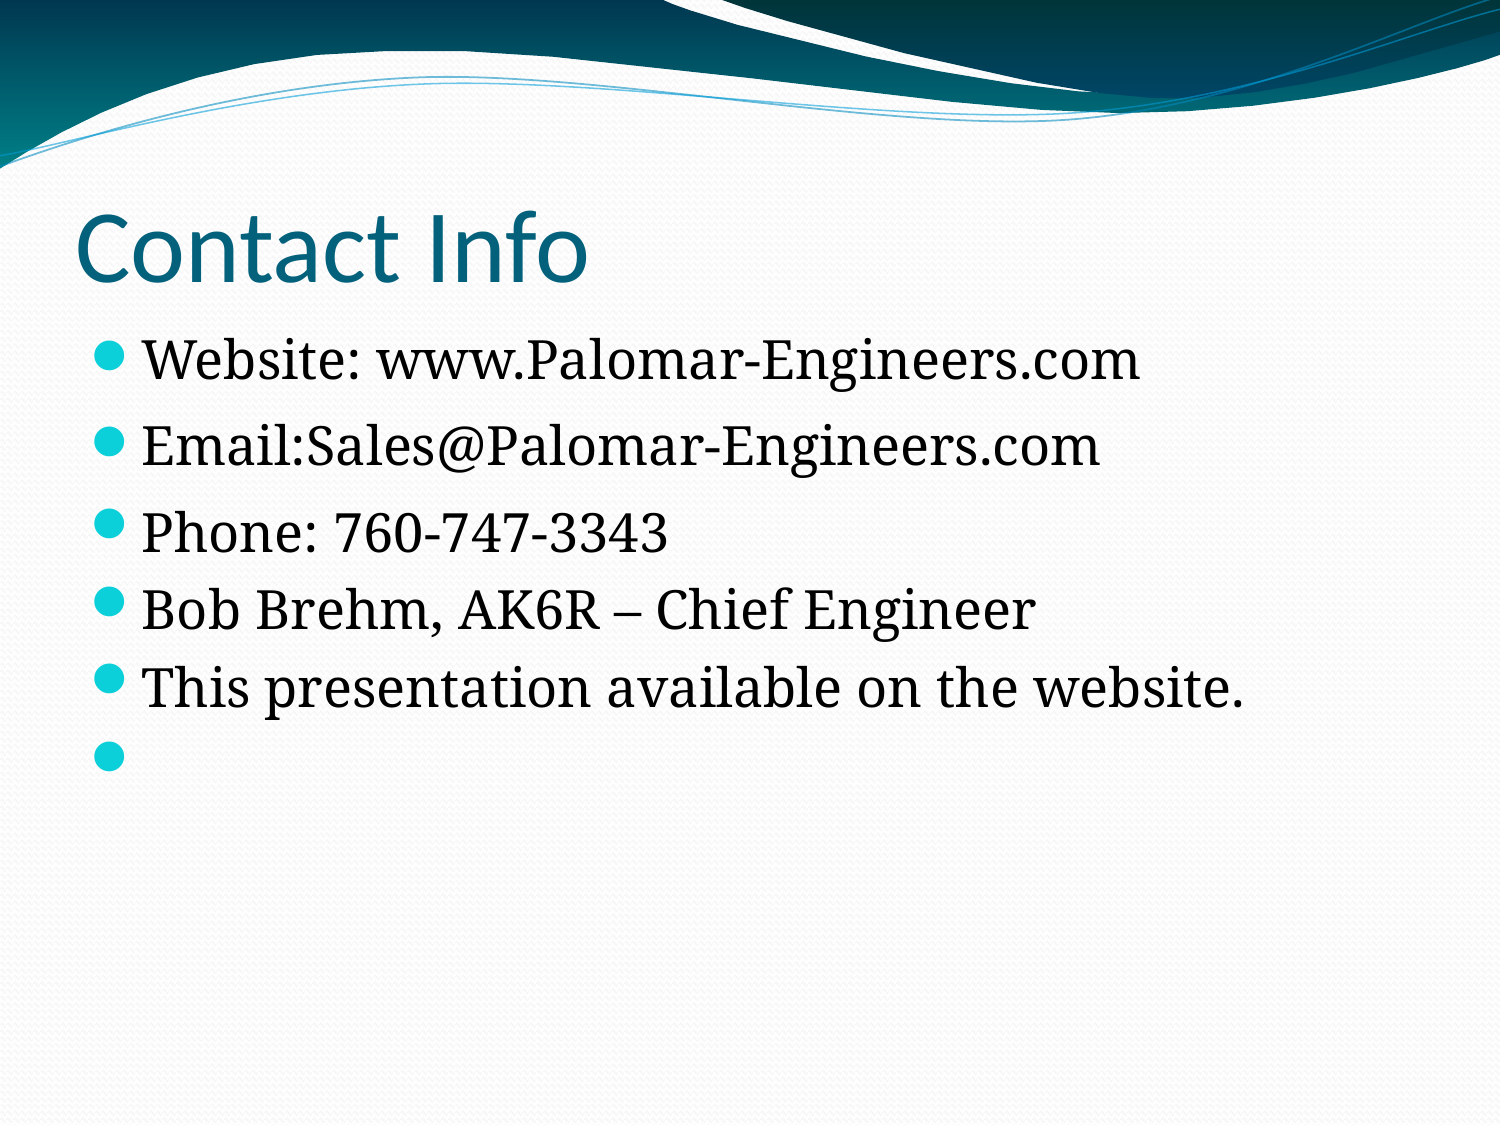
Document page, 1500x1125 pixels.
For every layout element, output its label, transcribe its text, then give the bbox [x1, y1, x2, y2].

list Website: www.Palomar-Engineers.com Email: Sales@Palomar-Engineers.com Phone: 760-747-3343 Bob Brehm, AK6R – Chief Engineer This presentation available on the website. [75, 317, 1426, 1038]
title Contact Info [75, 115, 1426, 304]
